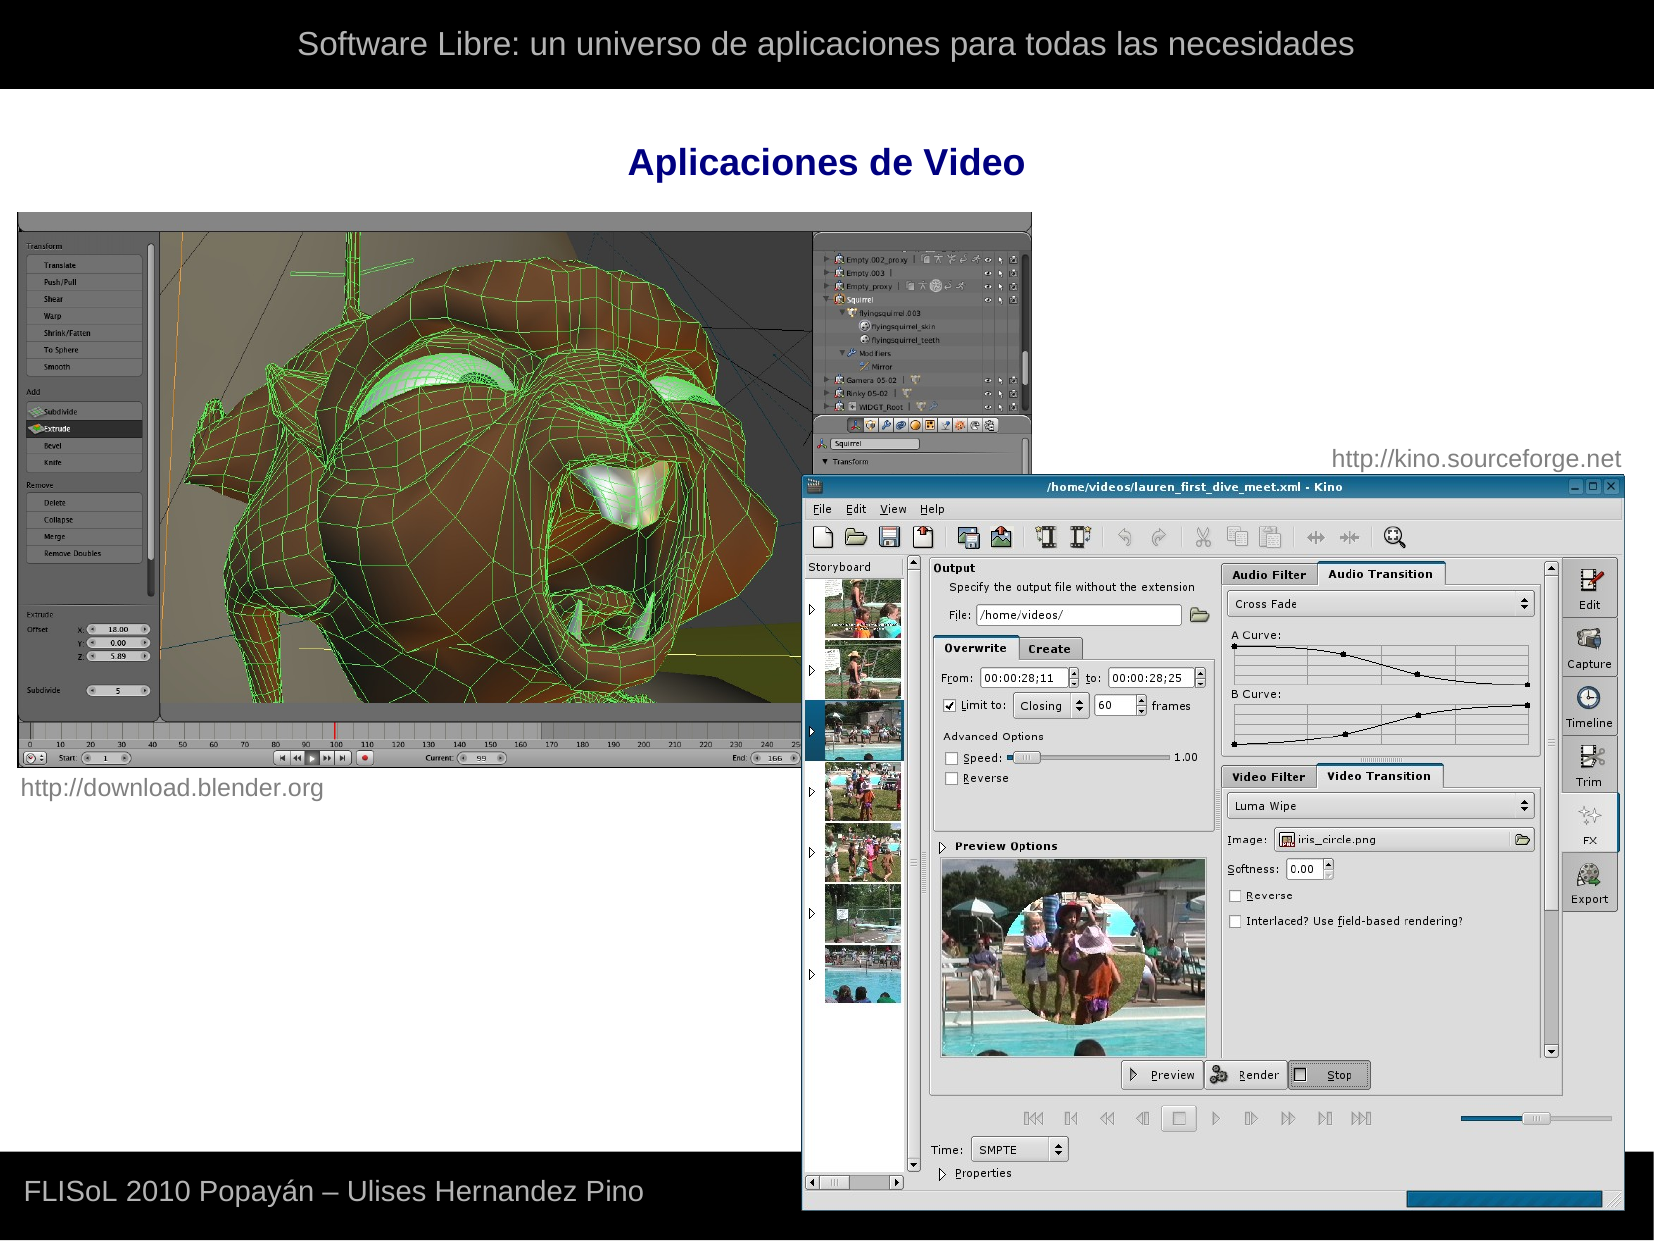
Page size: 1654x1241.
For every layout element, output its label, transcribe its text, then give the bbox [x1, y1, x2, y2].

picture [17, 212, 1625, 1211]
text_box http://kino.sourceforge.net [1316, 437, 1638, 480]
title Aplicaciones de Video [82, 125, 1571, 200]
text_box http://download.blender.org [5, 765, 341, 809]
